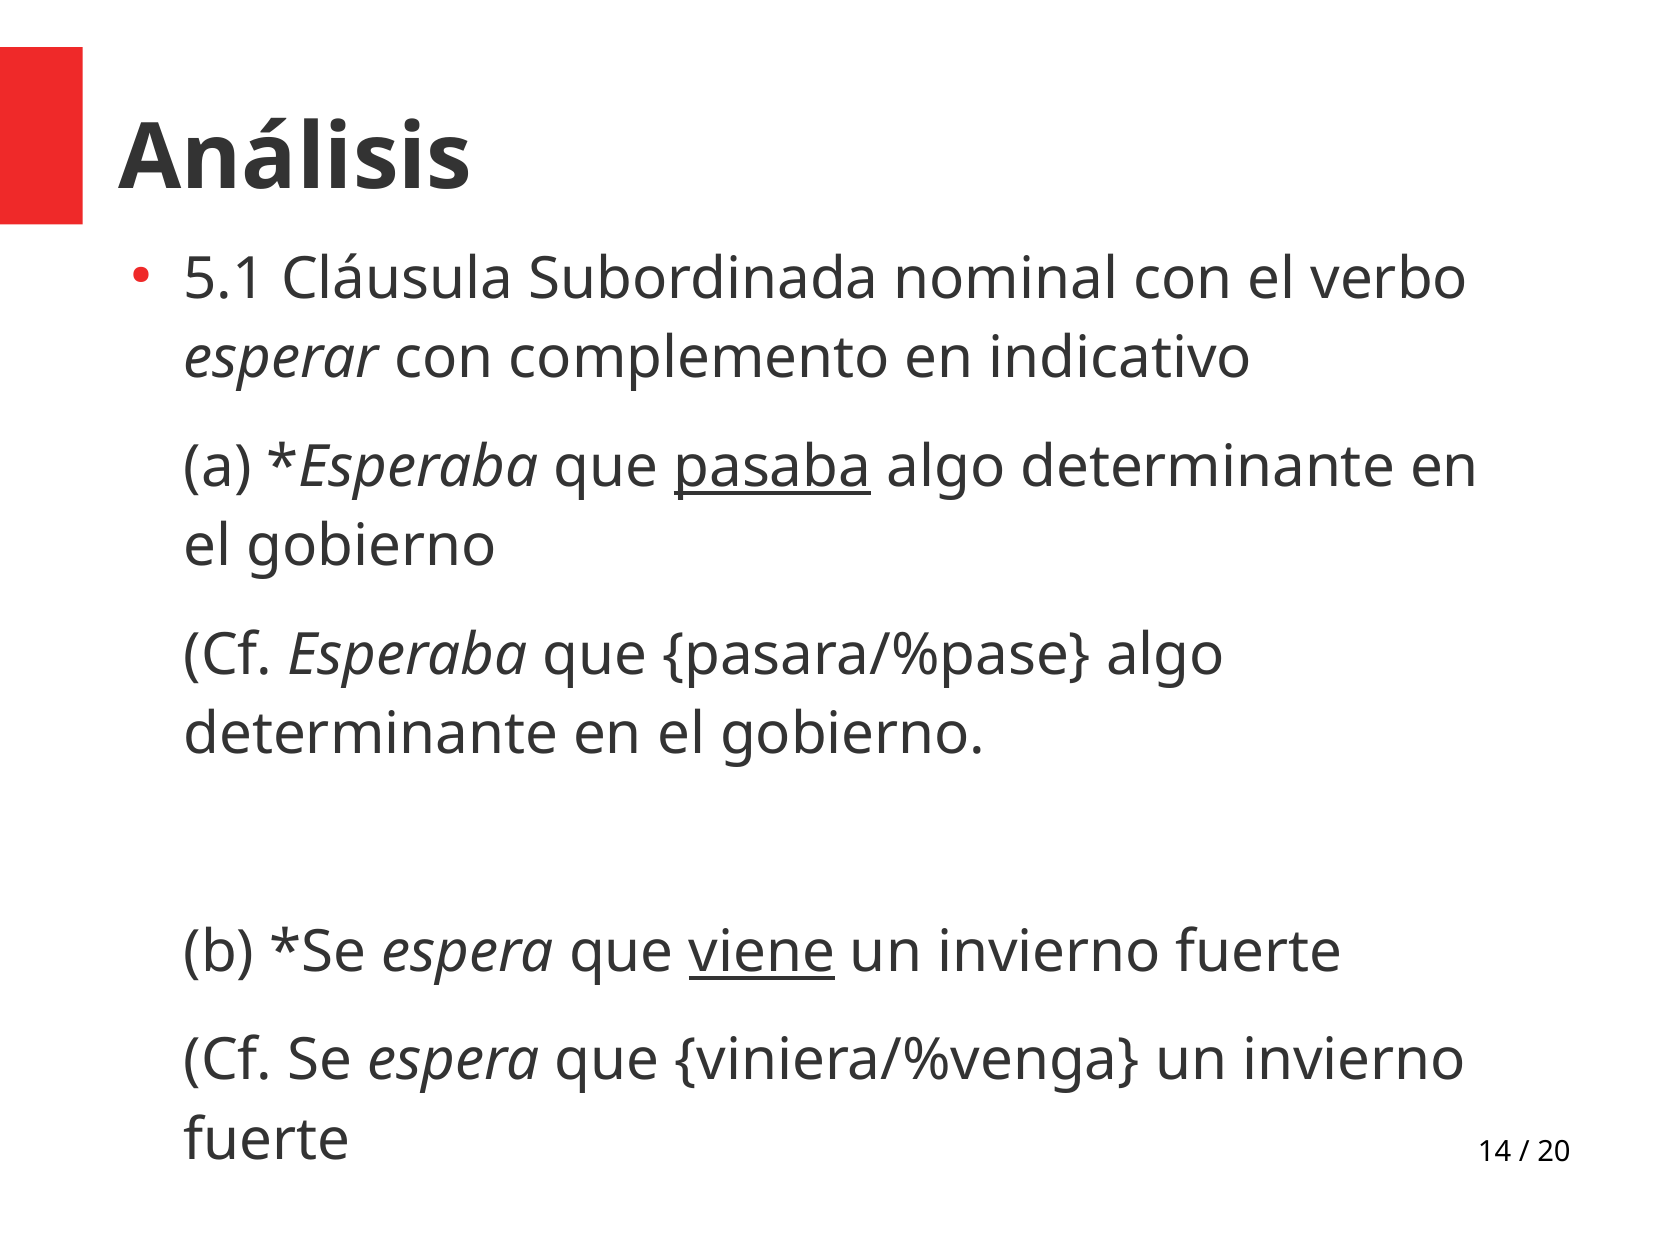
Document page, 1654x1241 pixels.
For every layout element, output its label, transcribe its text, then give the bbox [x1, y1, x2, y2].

list 5.1 Cláusula Subordinada nominal con el verbo esperar con complemento en indicativo (a) *Esperaba que pasaba algo determinante en el gobierno (Cf. Esperaba que {pasara/%pase} algo determinante en el gobierno. (b) *Se espera que viene un invierno fuerte (Cf. Se espera que {viniera/%venga} un invierno fuerte [112, 236, 1531, 1239]
title Análisis [118, 49, 1571, 257]
